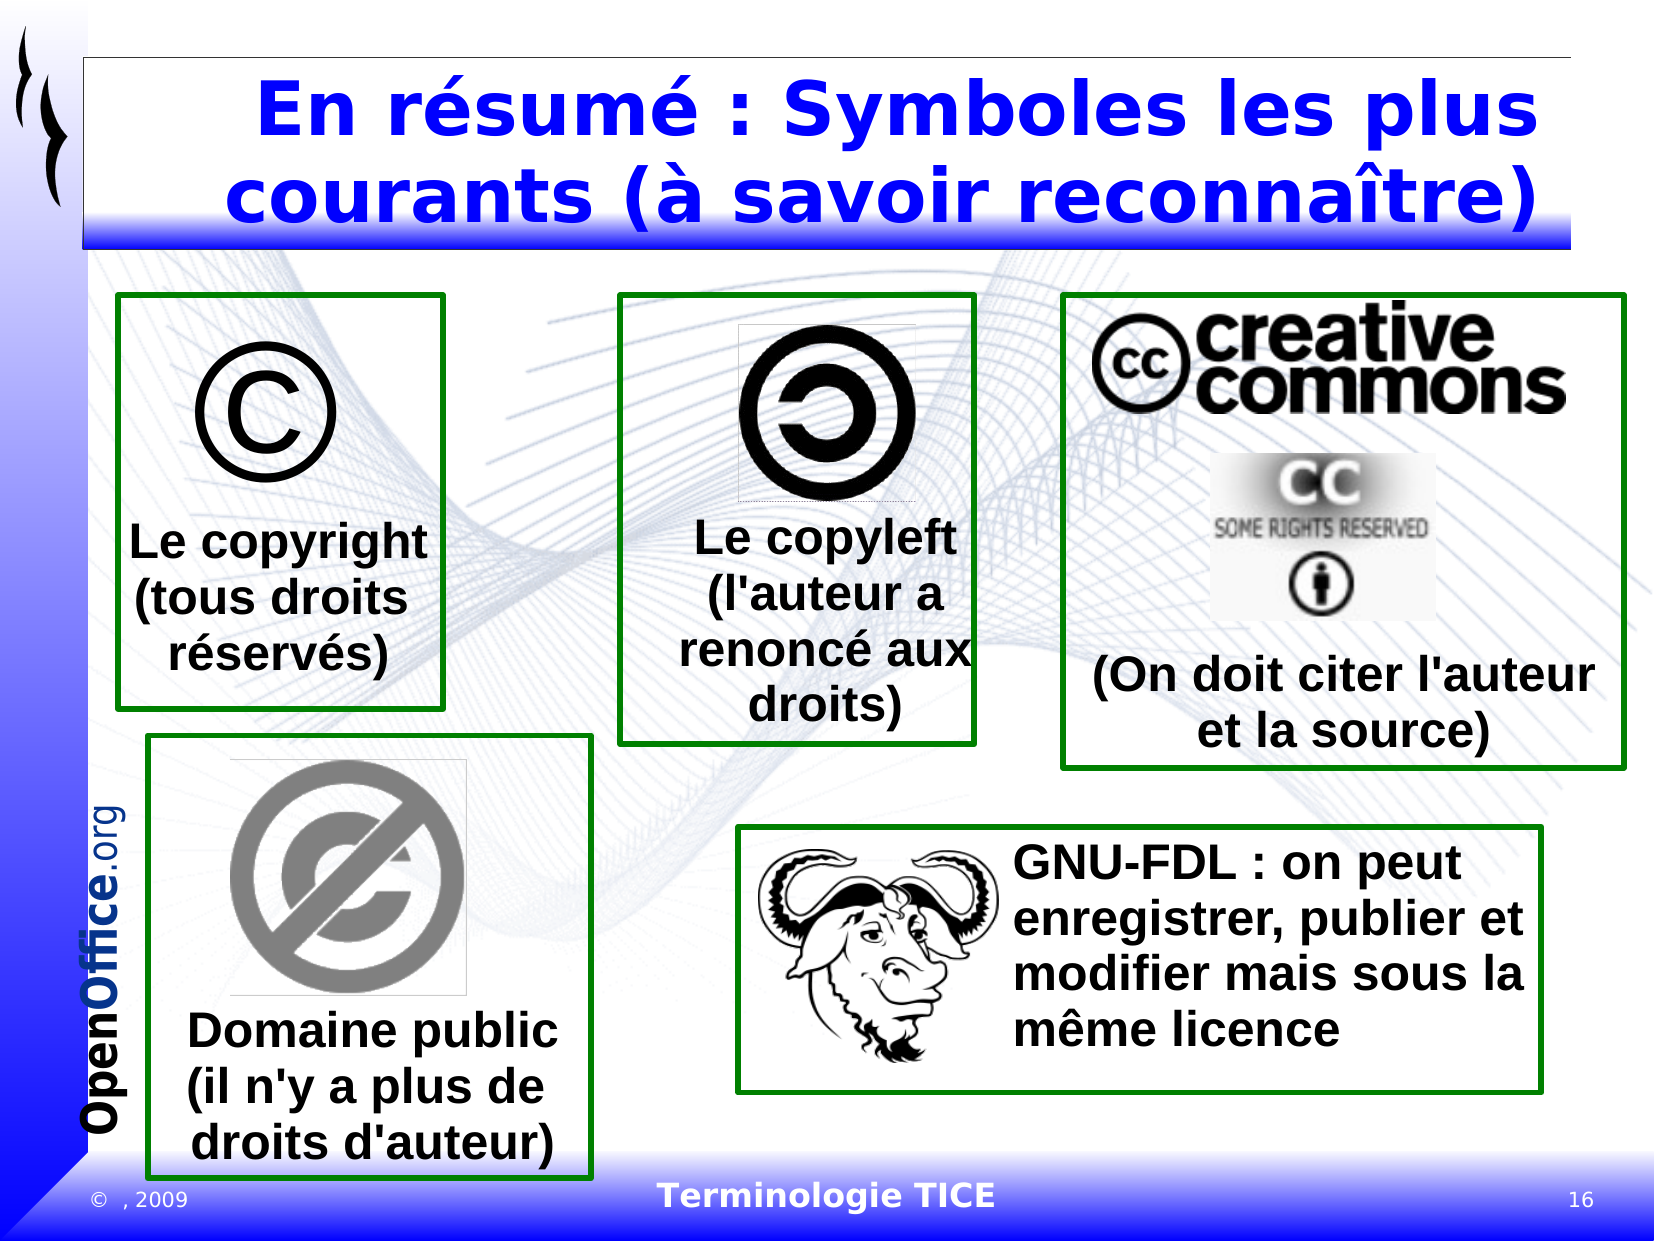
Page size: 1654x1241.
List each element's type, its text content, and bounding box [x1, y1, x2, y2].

text_box GNU-FDL : on peut enregistrer, publier et modifier mais sous la même licence [1544, 826, 1554, 1070]
text_box Le copyleft (l'auteur a renoncé aux droits) [977, 501, 988, 745]
text_box Le copyleft (l'auteur a renoncé aux droits) [663, 501, 971, 741]
picture [230, 759, 467, 995]
picture [1210, 453, 1436, 621]
picture [738, 324, 916, 501]
picture [1092, 300, 1566, 414]
text_box GNU-FDL : on peut enregistrer, publier et modifier mais sous la même licence [998, 830, 1538, 1070]
text_box © [177, 298, 355, 506]
picture [758, 849, 998, 1063]
title En résumé : Symboles les plus courants (à savoir reconnaître) [82, 56, 1571, 250]
text_box (On doit citer l'auteur et la source) [1077, 638, 1612, 765]
text_box Domaine public (il n'y a plus de droits d'auteur) [171, 995, 575, 1175]
text_box Le copyright (tous droits réservés) [121, 506, 440, 706]
